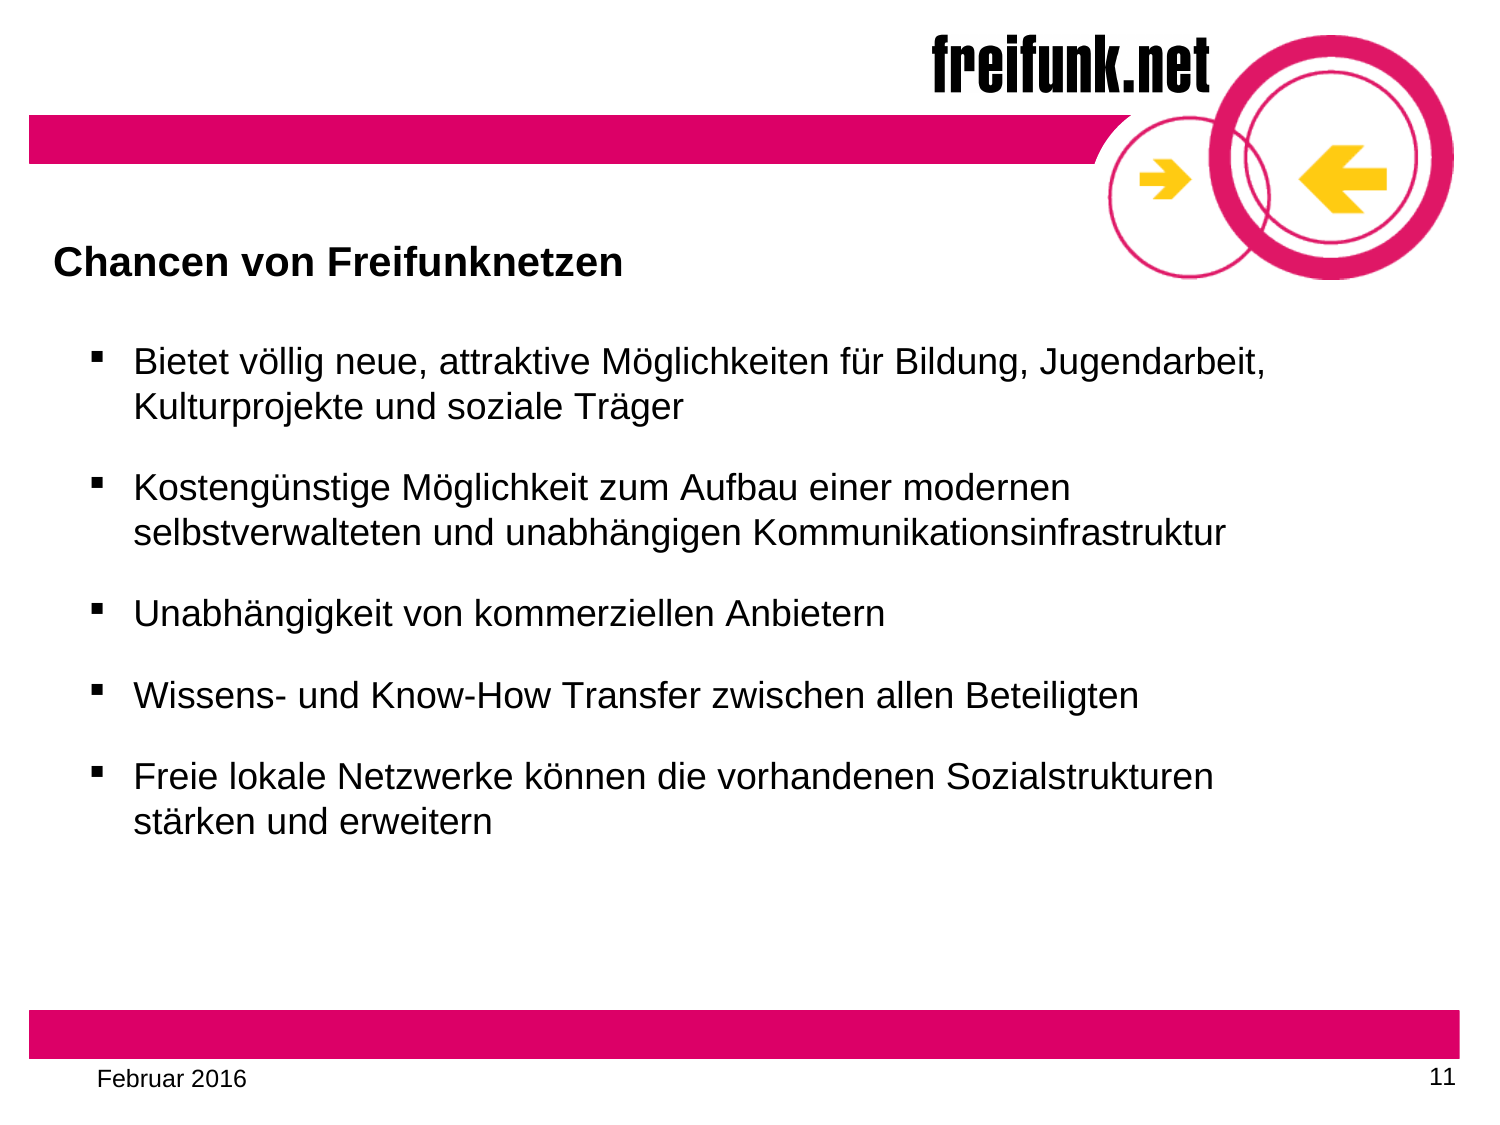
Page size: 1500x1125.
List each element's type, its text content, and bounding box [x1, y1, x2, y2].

picture [932, 34, 1454, 280]
text_box Chancen von Freifunknetzen [53, 235, 1046, 395]
text_box Bietet völlig neue, attraktive Möglichkeiten für Bildung, Jugendarbeit, Kulturprojekte und soziale Träger Kostengünstige Möglichkeit zum Aufbau einer modernen selbstverwalteten und unabhängigen Kommunikationsinfrastruktur Unabhängigkeit von kommerziellen Anbietern Wissens- und Know-How Transfer zwischen allen Beteiligten Freie lokale Netzwerke können die vorhandenen Sozialstrukturen stärken und erweitern [59, 337, 1288, 976]
